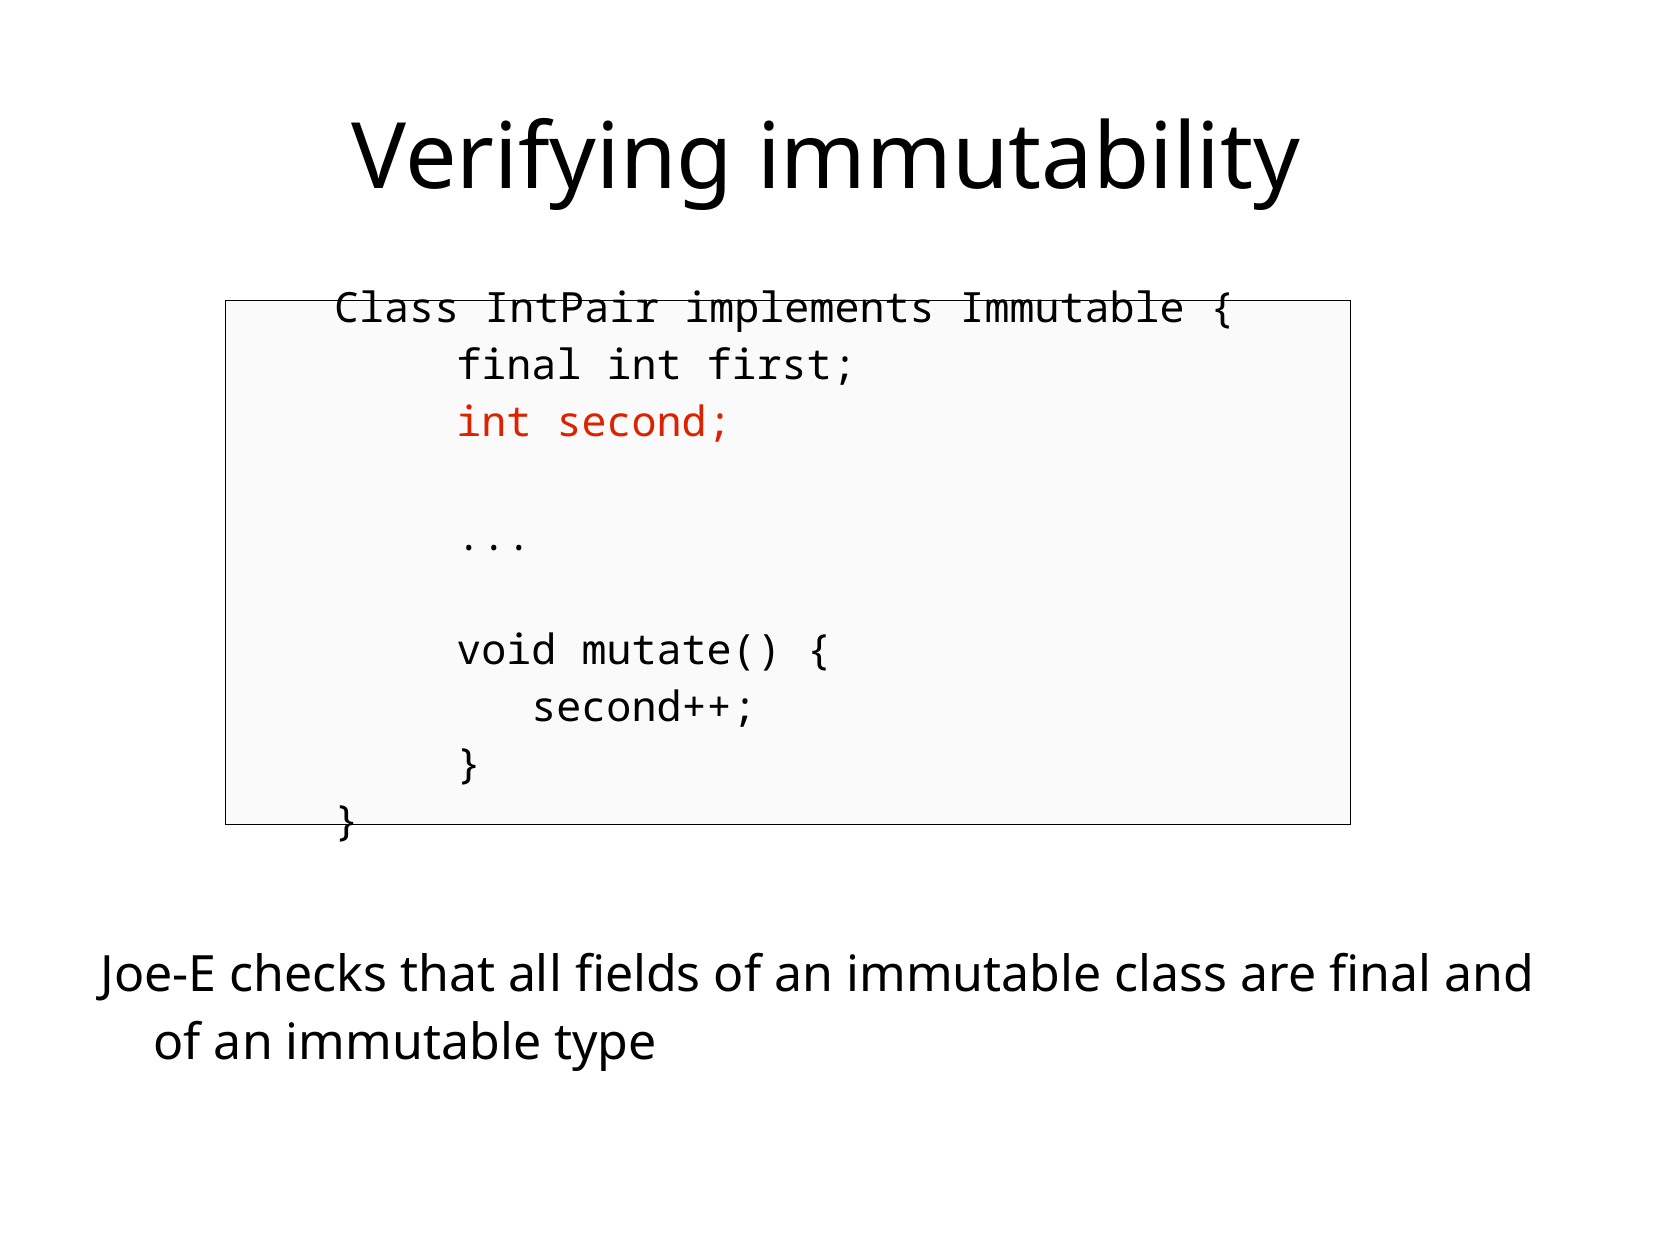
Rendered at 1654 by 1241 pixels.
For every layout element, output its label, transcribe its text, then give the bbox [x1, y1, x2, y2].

title Verifying immutability [82, 56, 1571, 250]
text_box Class IntPair implements Immutable { final int first; int second; ... void mutate() { second++; } } [225, 300, 1351, 825]
list Joe-E checks that all fields of an immutable class are final and of an immutable type [82, 937, 1571, 1094]
